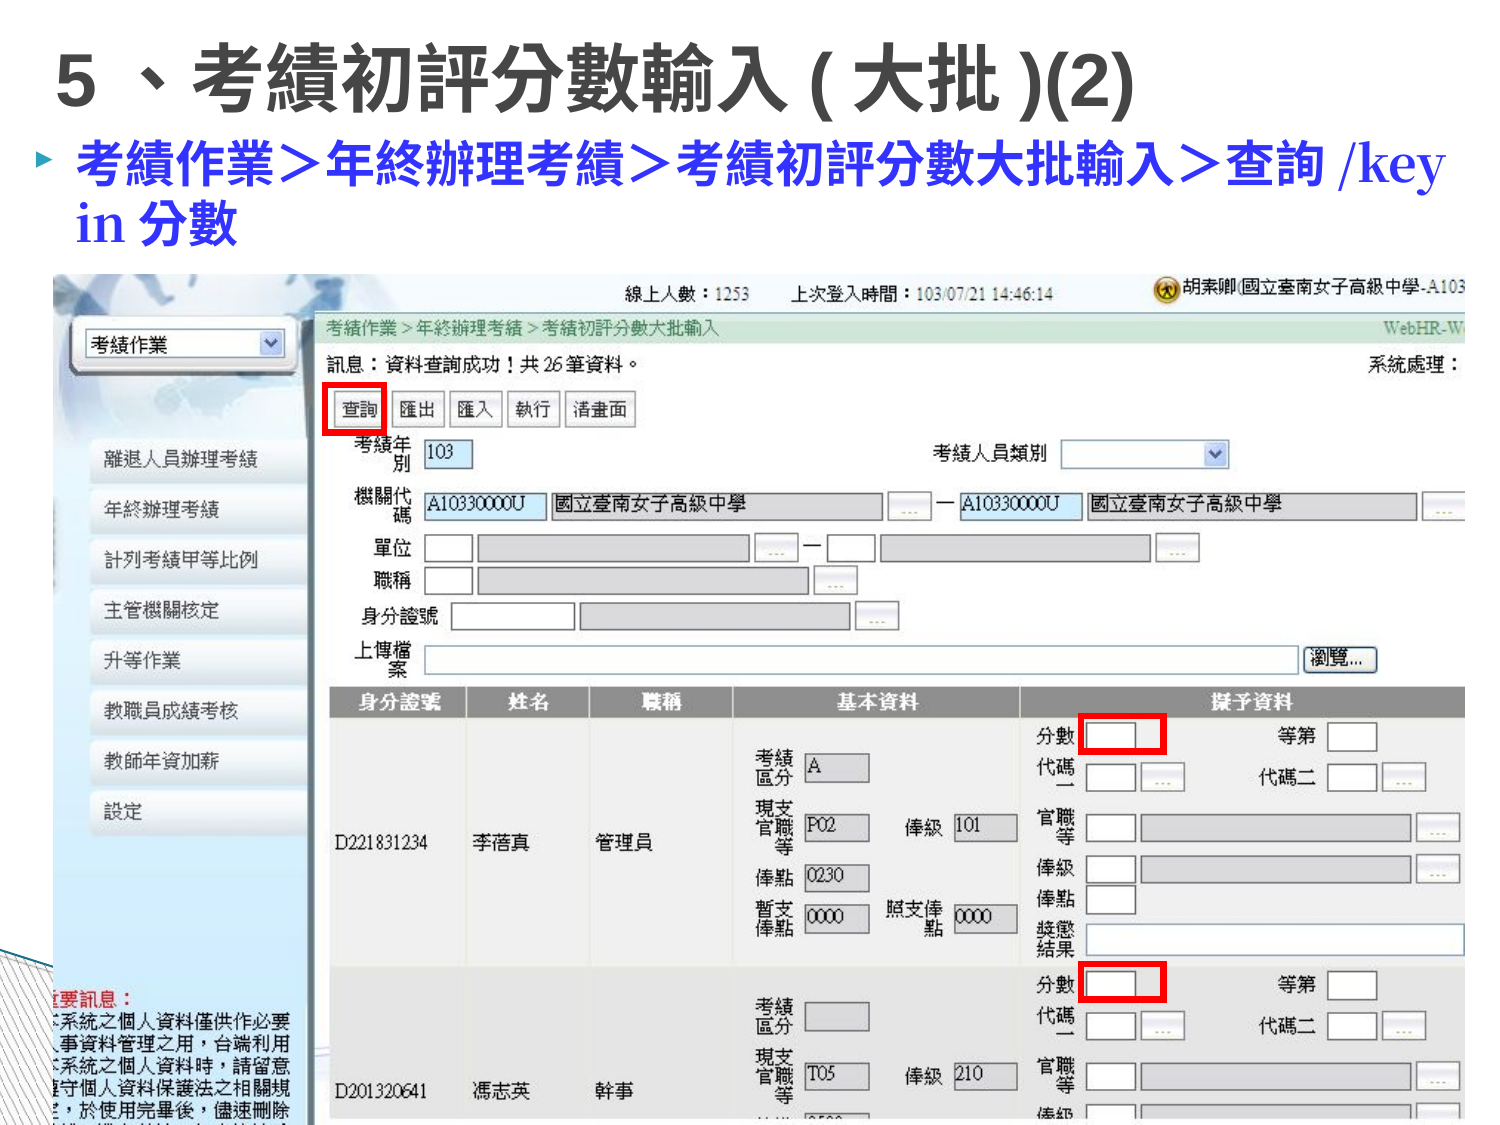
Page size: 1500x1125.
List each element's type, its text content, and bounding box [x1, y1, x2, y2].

list 考績作業＞年終辦理考績＞考績初評分數大批輸入＞查詢/key in分數 [0, 125, 1483, 268]
text_box 5、考績初評分數輸入(大批)(2) [41, 18, 1471, 135]
picture [0, 274, 1465, 1125]
